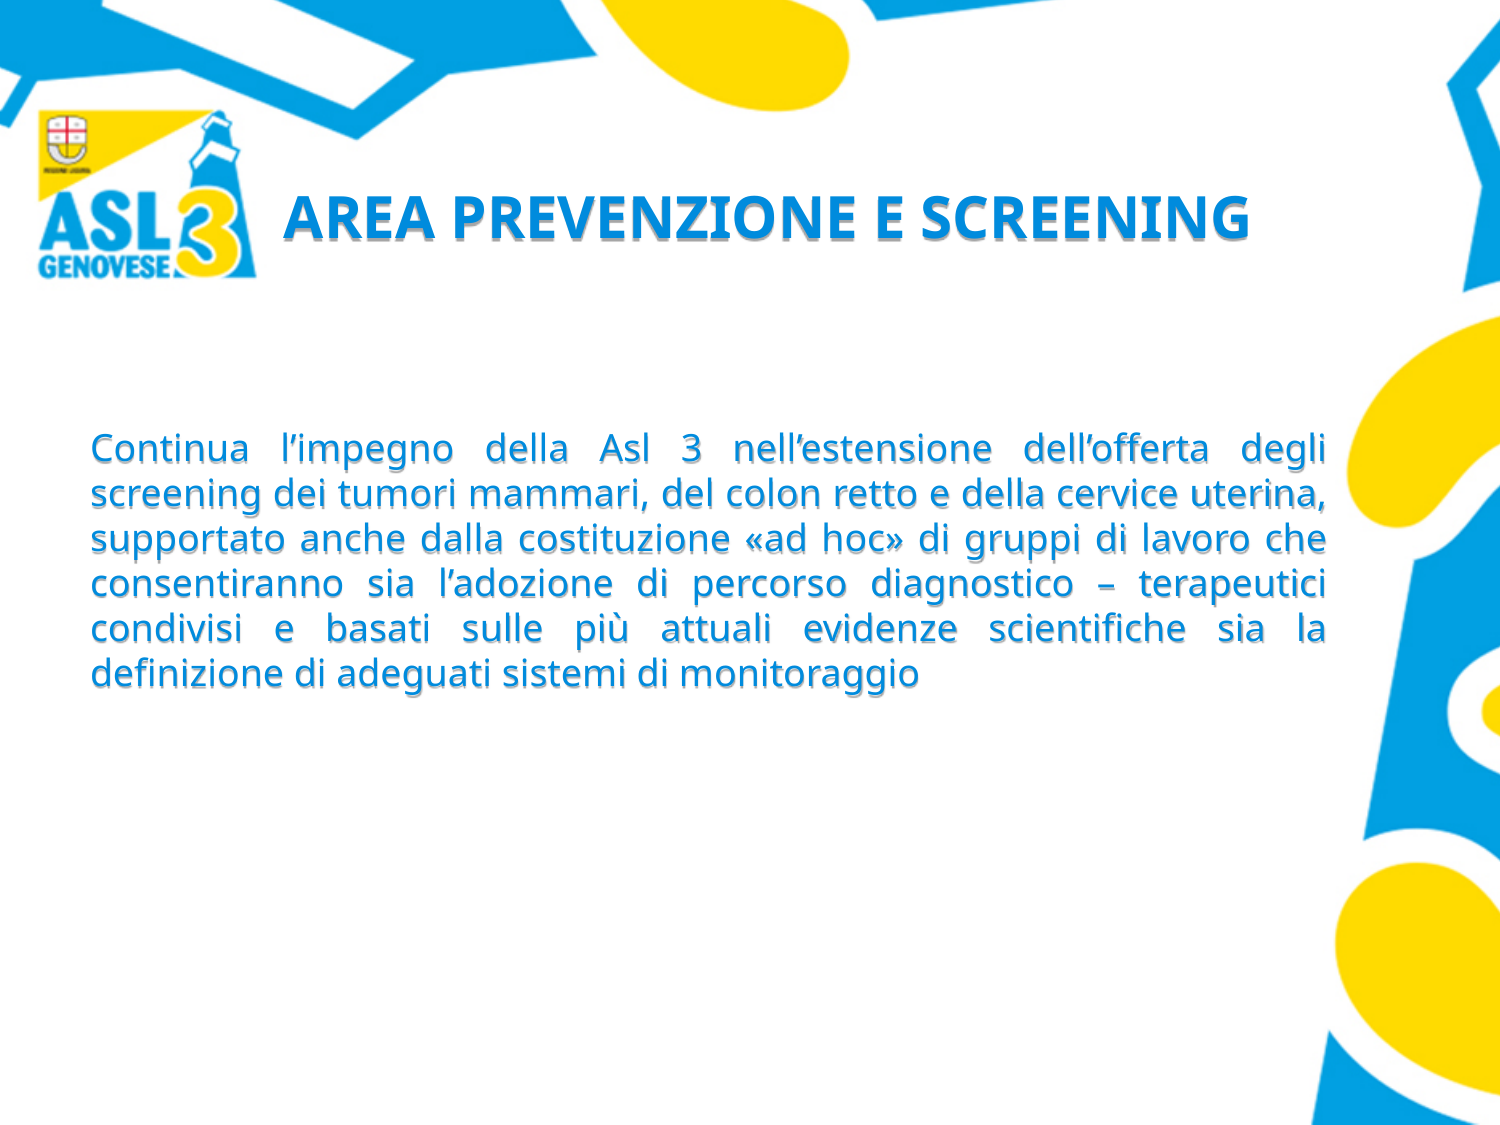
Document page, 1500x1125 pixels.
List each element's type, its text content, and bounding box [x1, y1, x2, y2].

title AREA PREVENZIONE E SCREENING [268, 157, 1331, 274]
list Continua l’impegno della Asl 3 nell’estensione dell’offerta degli screening dei tumori mammari, del colon retto e della cervice uterina, supportato anche dalla costituzione «ad hoc» di gruppi di lavoro che consentiranno sia l’adozione di percorso diagnostico – terapeutici condivisi e basati sulle più attuali evidenze scientifiche sia la definizione di adeguati sistemi di monitoraggio [75, 310, 1345, 1005]
